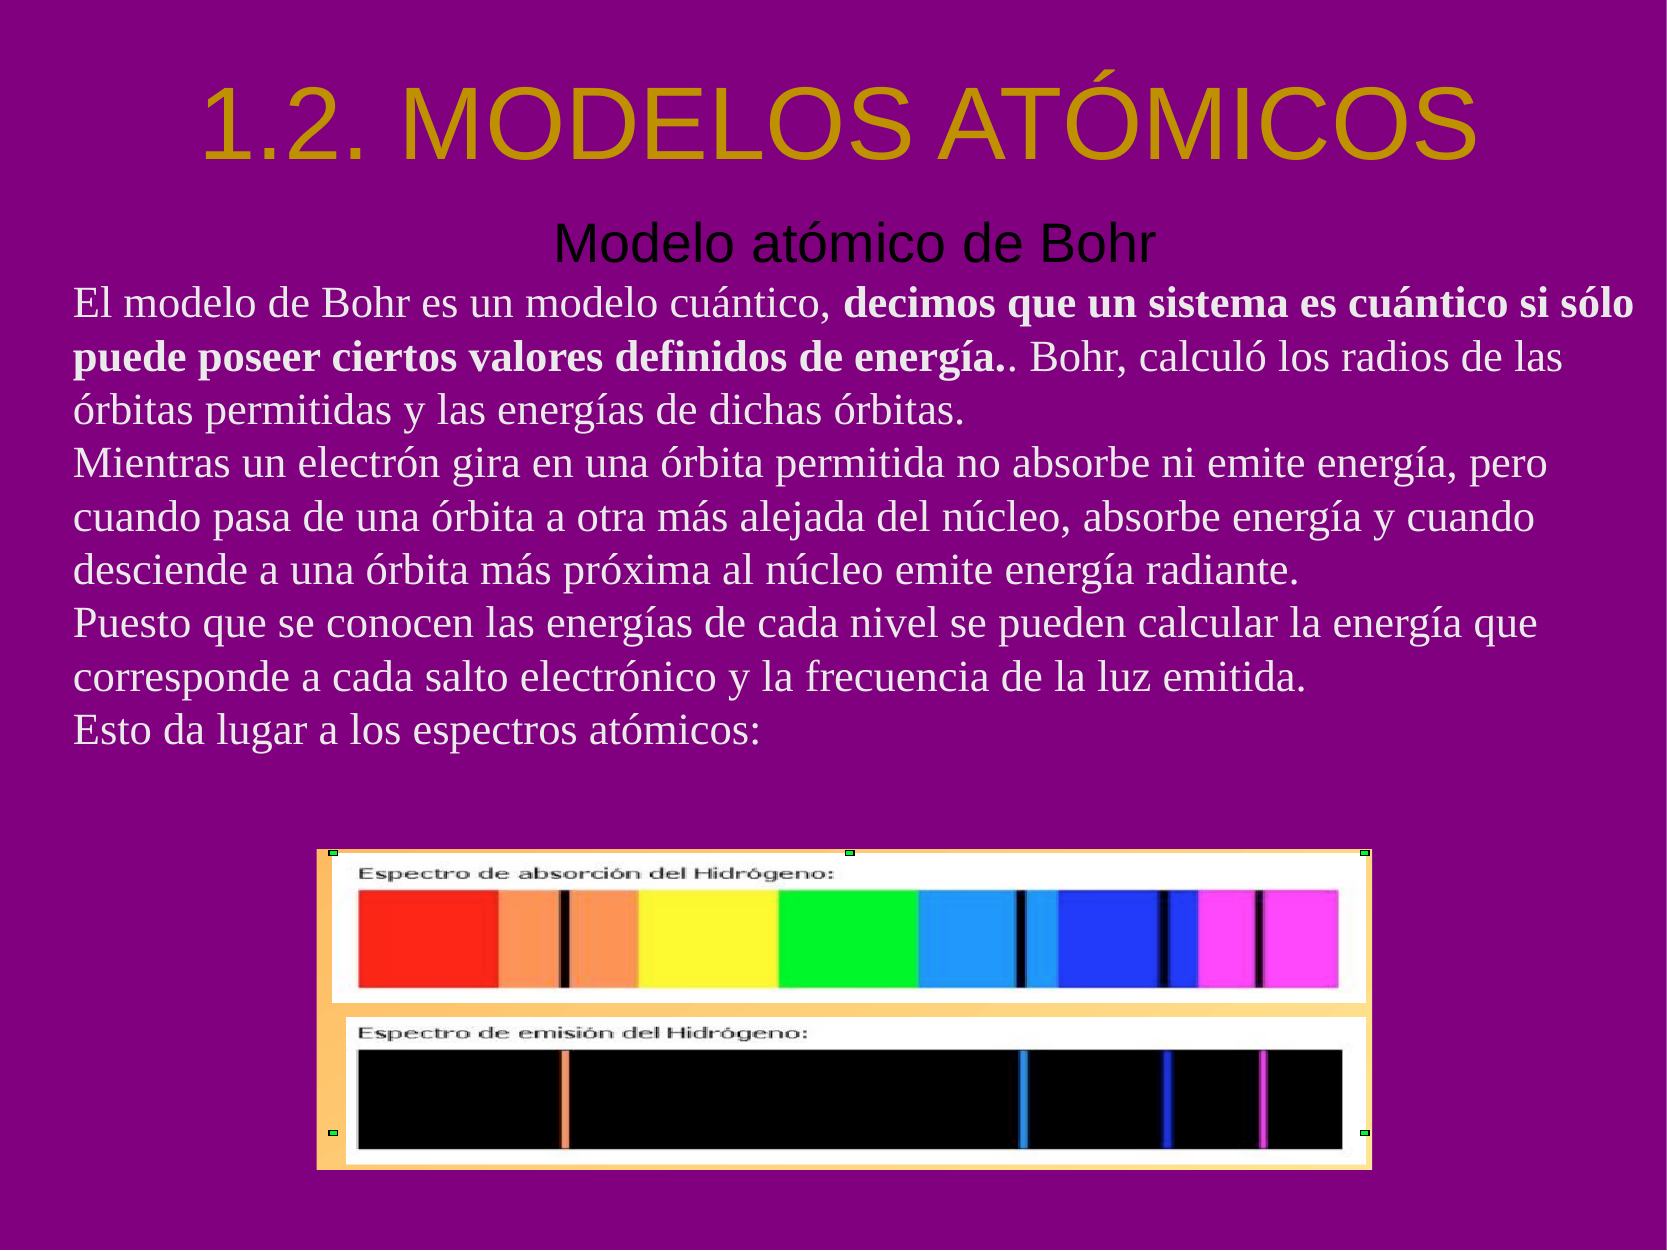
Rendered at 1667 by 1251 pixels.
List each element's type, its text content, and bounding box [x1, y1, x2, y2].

text_box [316, 849, 1373, 1170]
list Modelo atómico de Bohr El modelo de Bohr es un modelo cuántico, decimos que un sistema es cuántico si sólo puede poseer ciertos valores definidos de energía.. Bohr, calculó los radios de las órbitas permitidas y las energías de dichas órbitas. Mientras un electrón gira en una órbita permitida no absorbe ni emite energía, pero cuando pasa de una órbita a otra más alejada del núcleo, absorbe energía y cuando desciende a una órbita más próxima al núcleo emite energía radiante. Puesto que se conocen las energías de cada nivel se pueden calcular la energía que corresponde a cada salto electrónico y la frecuencia de la luz emitida. Esto da lugar a los espectros atómicos: [66, 200, 1645, 1111]
title 1.2. MODELOS ATÓMICOS [50, 50, 1630, 213]
